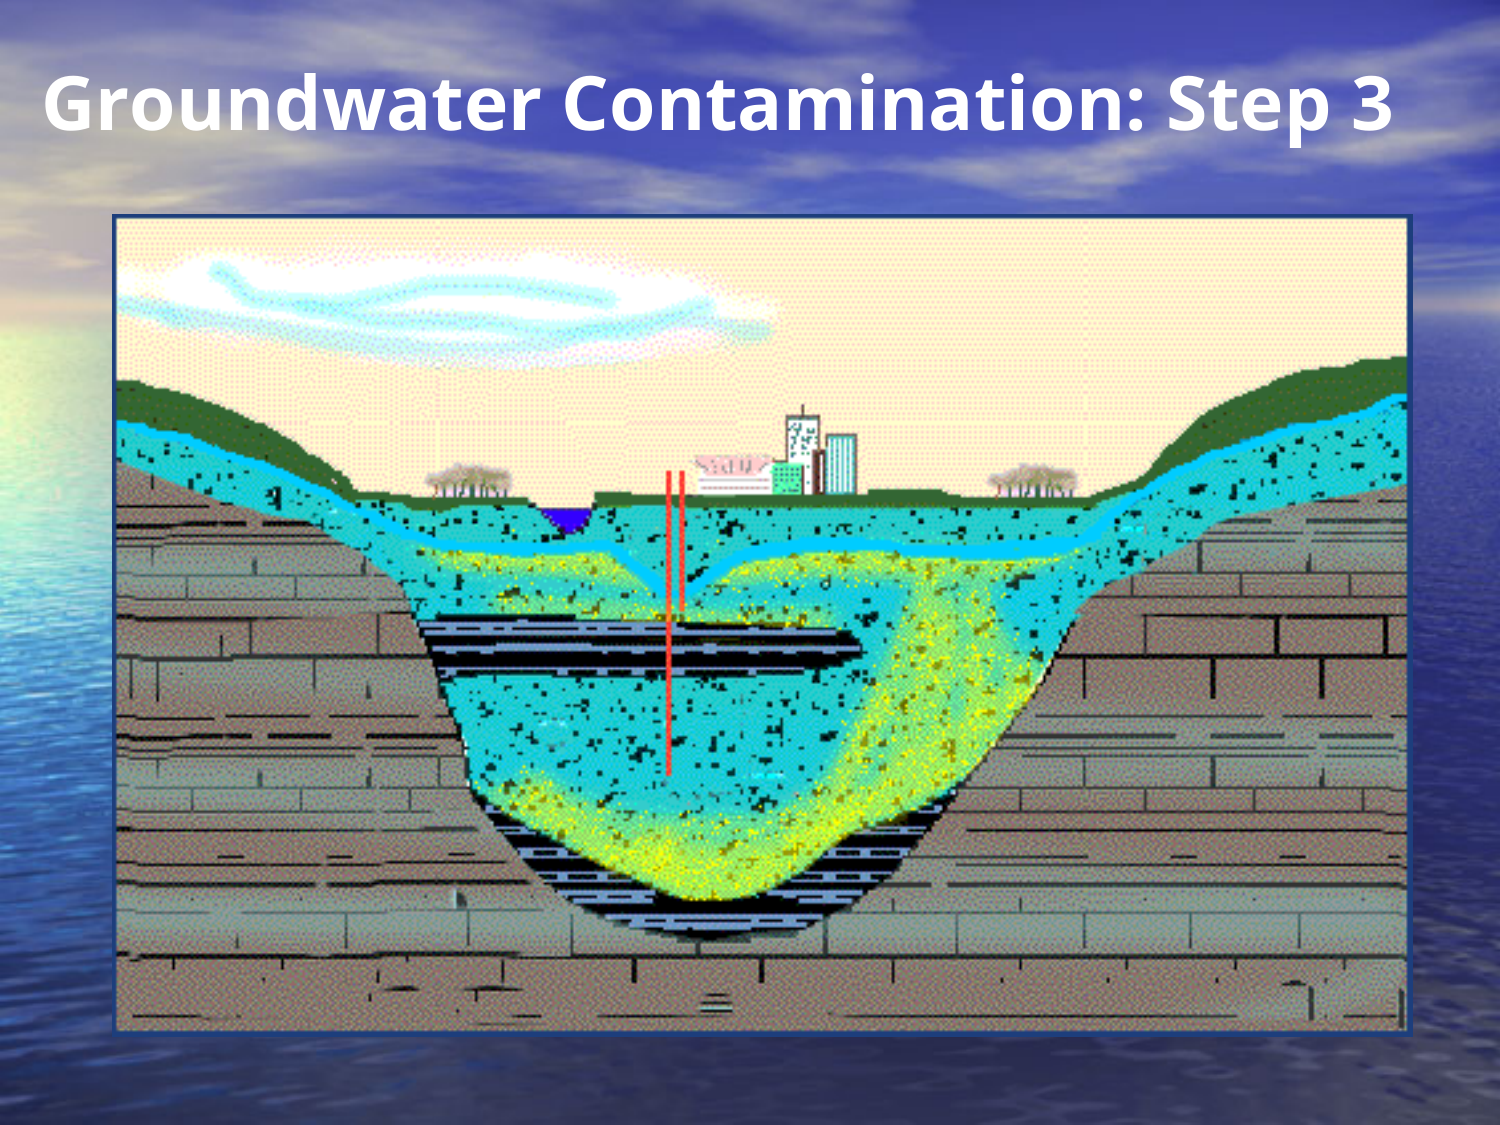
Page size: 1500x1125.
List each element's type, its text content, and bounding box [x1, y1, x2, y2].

text_box Groundwater Contamination: Step 3 [26, 47, 1410, 154]
picture [0, 0, 1500, 1125]
chart [112, 214, 1413, 1038]
